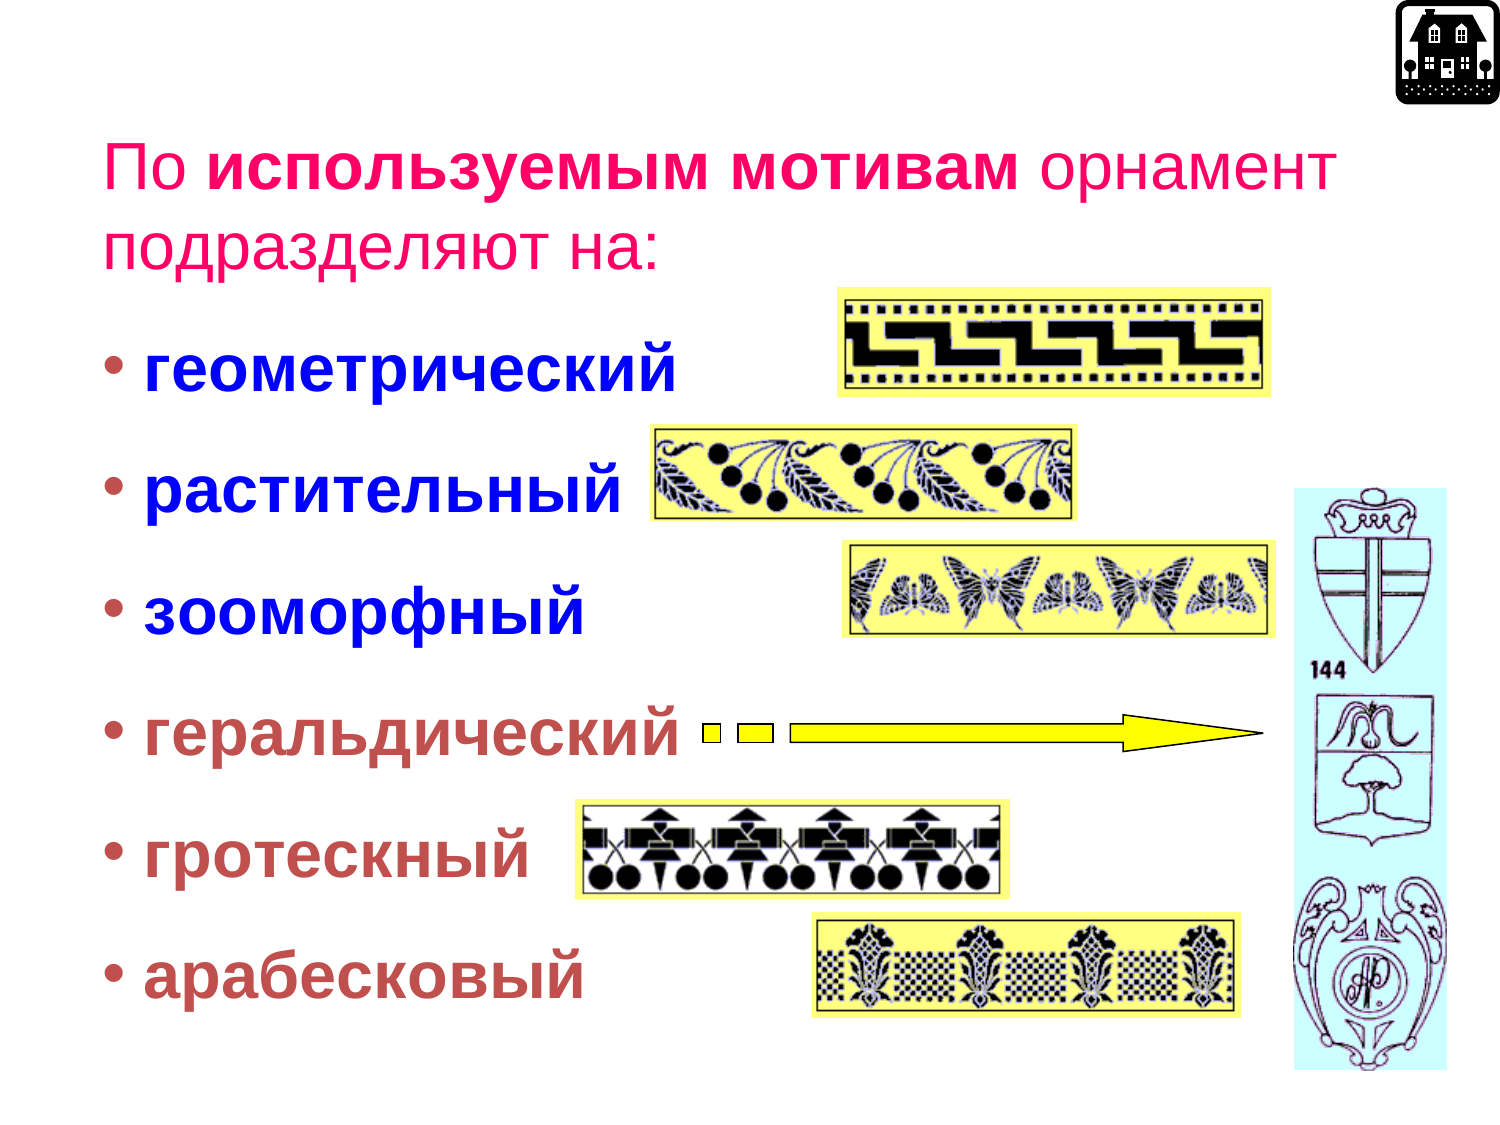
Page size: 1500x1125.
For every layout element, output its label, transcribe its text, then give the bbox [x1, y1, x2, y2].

chart [837, 287, 1271, 397]
text_box По используемым мотивам орнамент подразделяют на: геометрический растительный зооморфный геральдический гротескный арабесковый [87, 115, 1400, 1020]
chart [842, 540, 1276, 638]
text_box [703, 724, 720, 742]
text_box [738, 724, 773, 742]
chart [650, 425, 1077, 521]
picture [1395, 0, 1500, 105]
picture [812, 912, 1241, 1018]
chart [575, 800, 1010, 899]
text_box [790, 714, 1264, 752]
picture [1293, 487, 1447, 1071]
